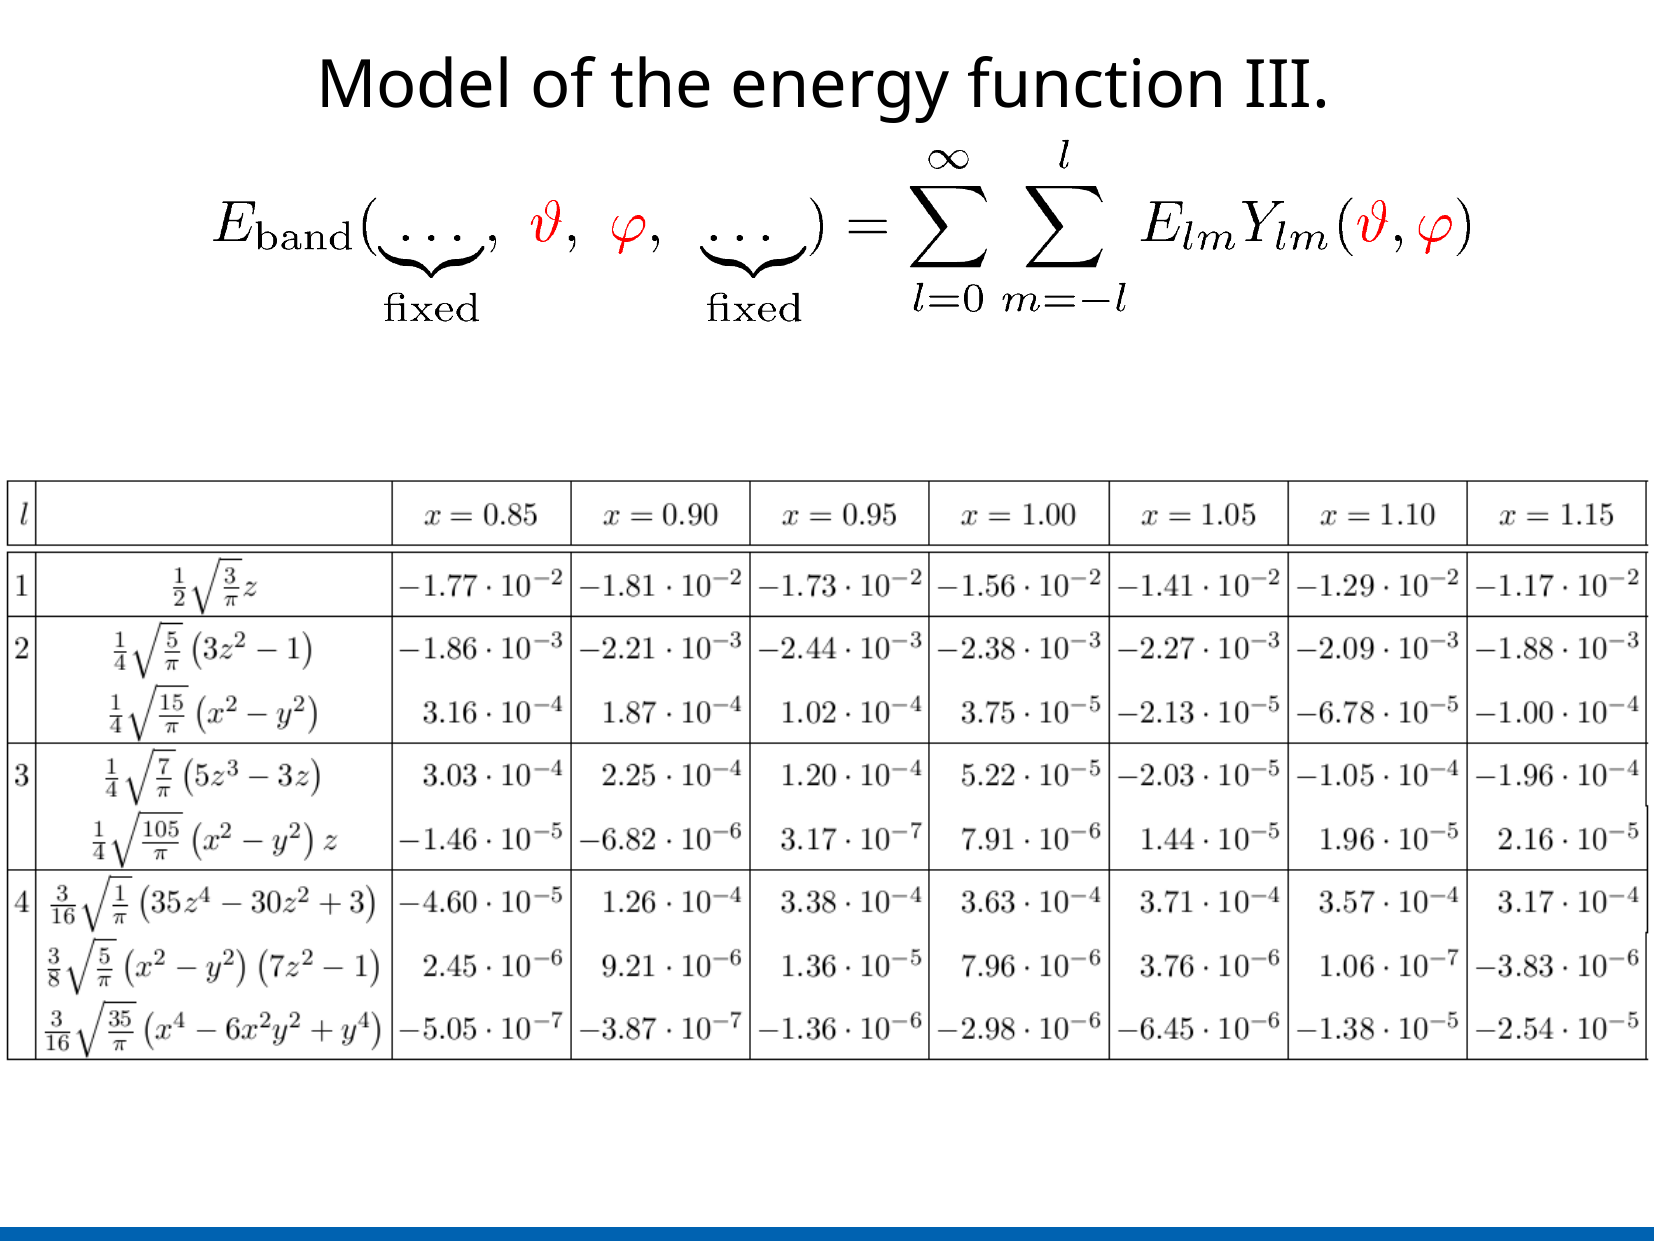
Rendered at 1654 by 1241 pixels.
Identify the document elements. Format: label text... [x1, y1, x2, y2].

picture [0, 472, 1654, 1066]
title Model of the energy function III. [117, 34, 1531, 130]
picture [206, 132, 1484, 325]
